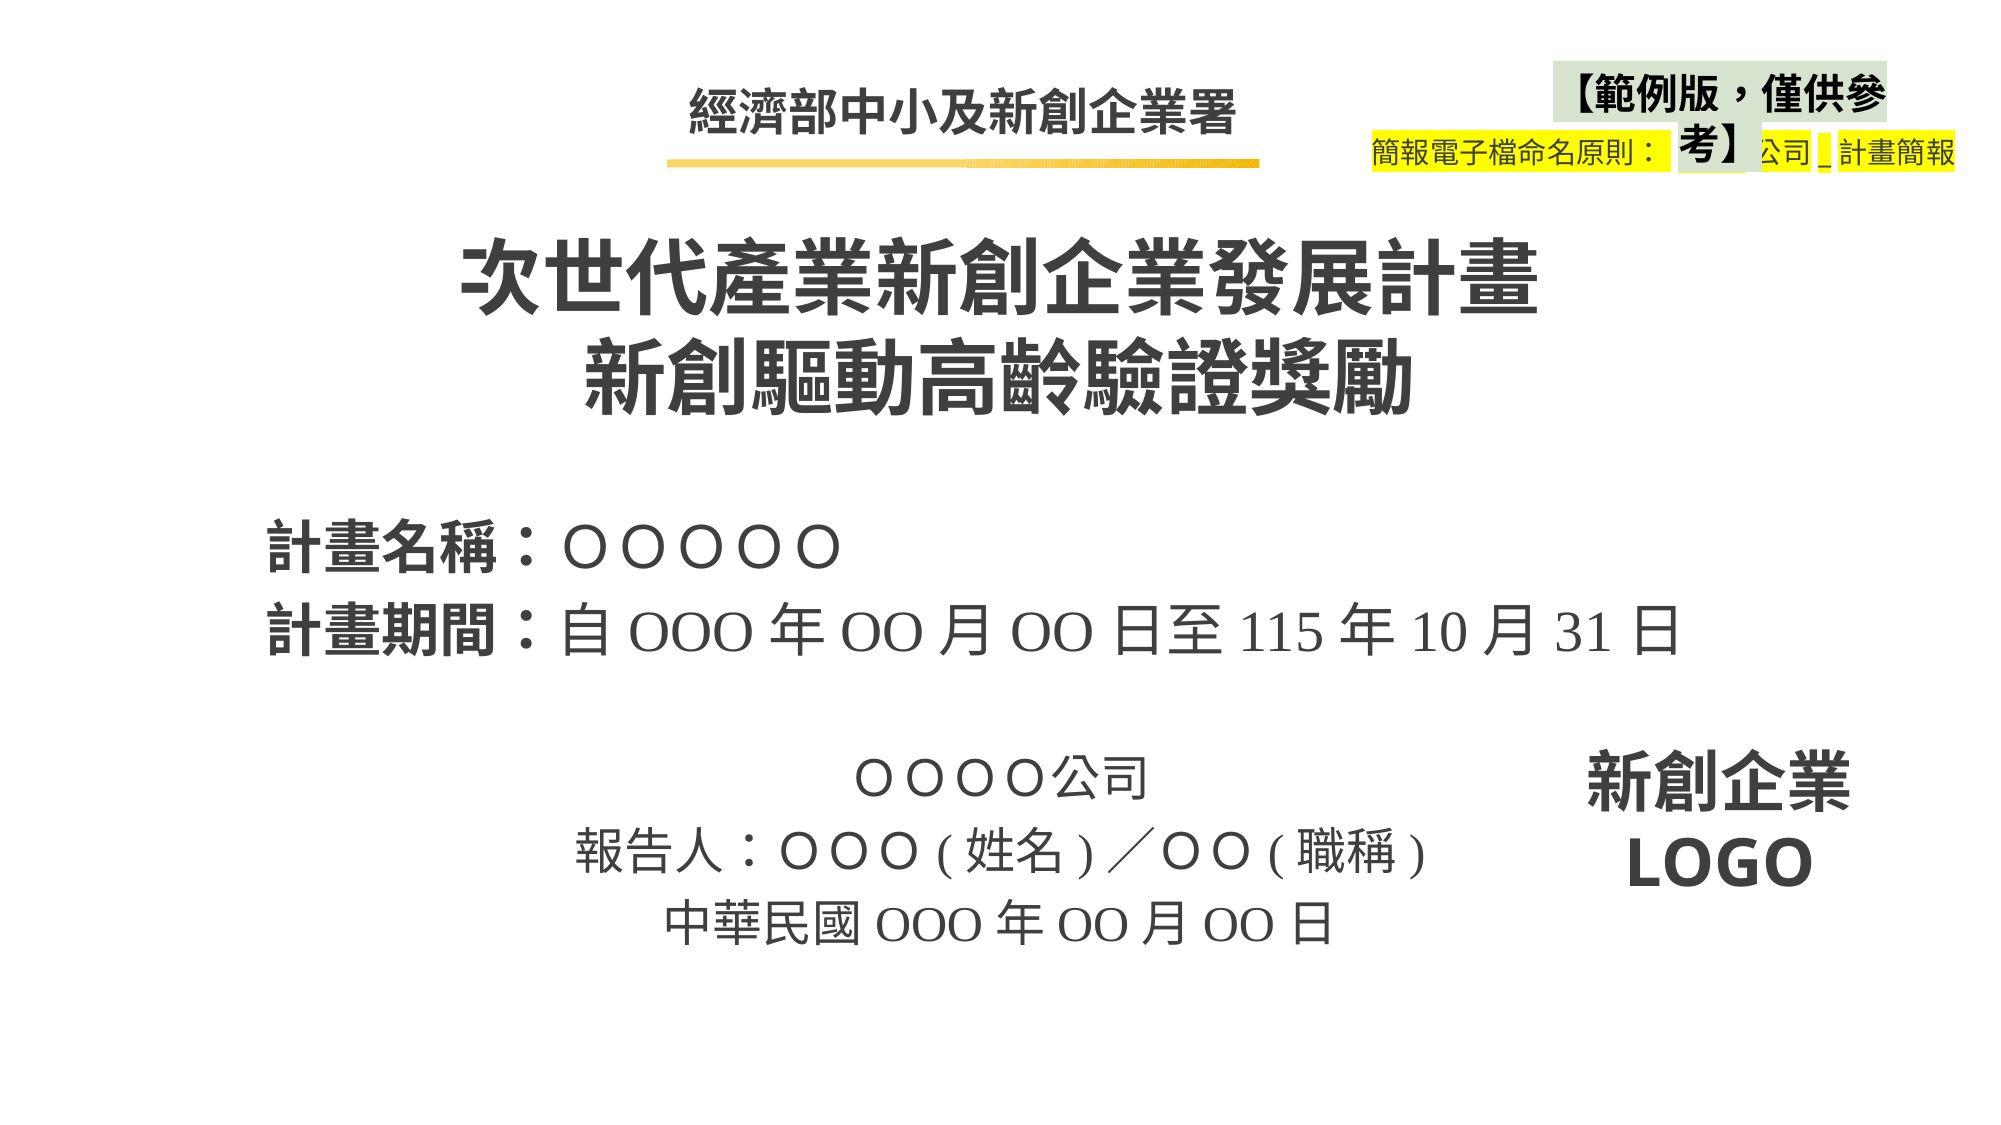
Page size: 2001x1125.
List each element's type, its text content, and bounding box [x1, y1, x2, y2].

text_box 新創企業 LOGO [1523, 732, 1917, 909]
text_box 簡報電子檔命名原則： OOO公司_計畫簡報 [1356, 127, 1988, 178]
title 次世代產業新創企業發展計畫 新創驅動高齡驗證獎勵 [249, 207, 1750, 444]
text_box 經濟部中小及新創企業署 [652, 72, 1274, 149]
text_box 【範例版，僅供參考】 [1512, 60, 1928, 126]
text_box [667, 159, 1259, 167]
text_box ＯＯＯＯ公司 報告人：ＯＯＯ(姓名)／ＯＯ(職稱) 中華民國OOO年OO月OO日 [597, 739, 1403, 987]
subtitle 計畫名稱：ＯＯＯＯＯ 計畫期間：自OOO年OO月OO日至115年10月31日 [249, 477, 1750, 697]
